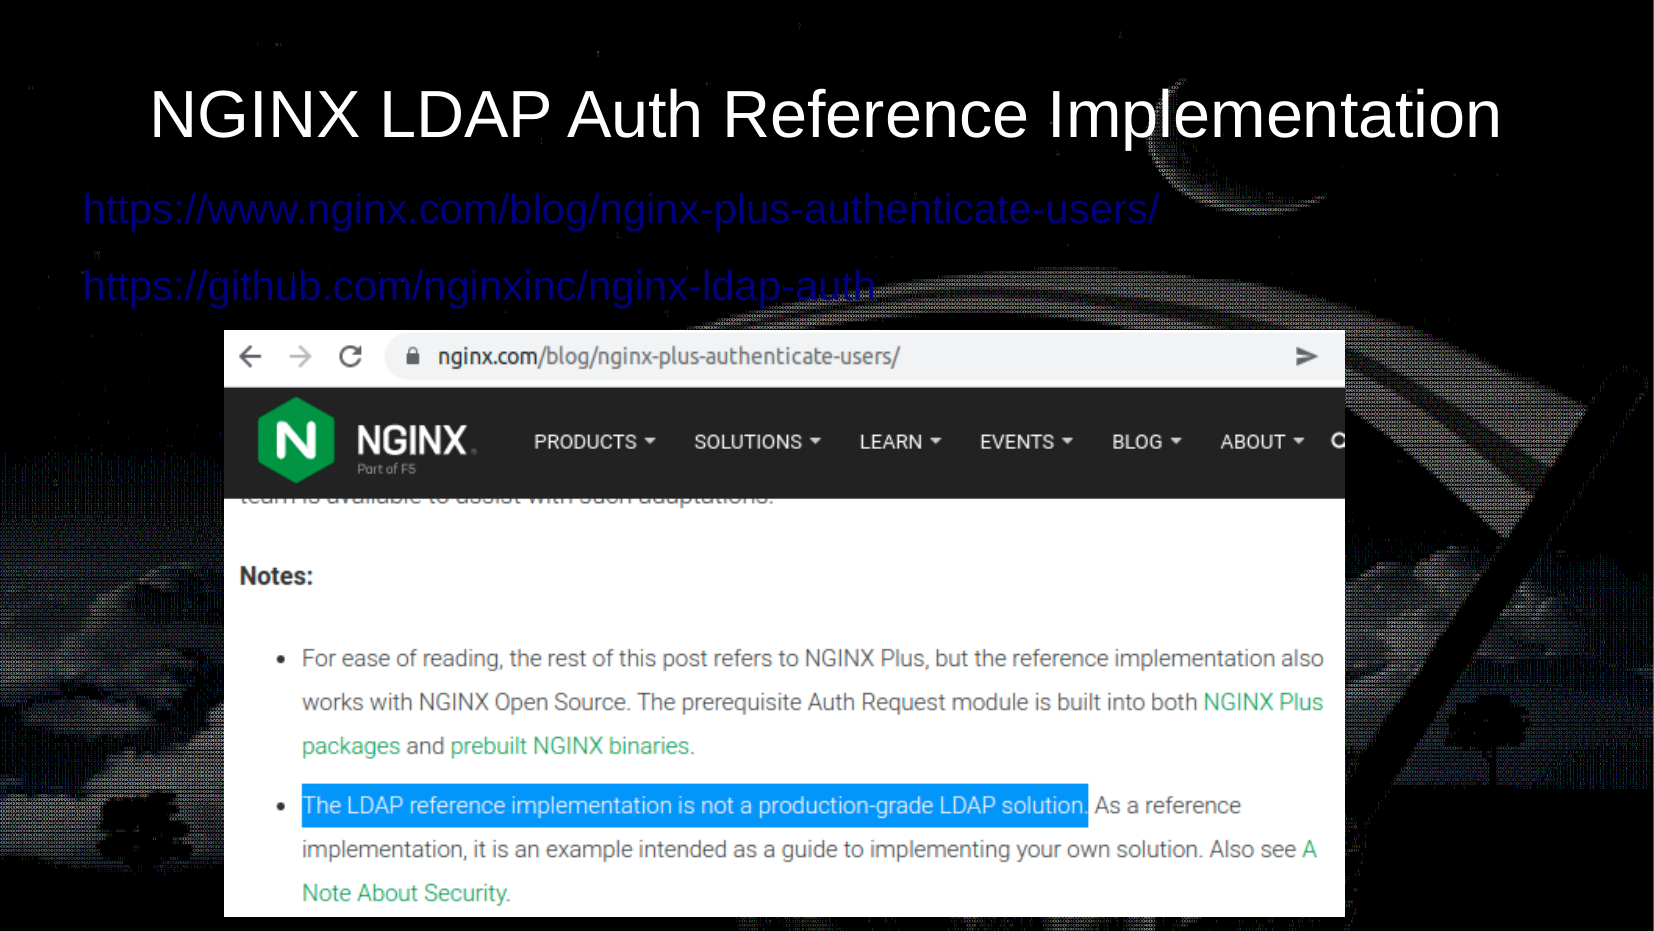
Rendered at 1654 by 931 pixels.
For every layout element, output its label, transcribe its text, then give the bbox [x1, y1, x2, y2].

list https://www.nginx.com/blog/nginx-plus-authenticate-users/ https://github.com/nginxinc/nginx-ldap-auth [82, 110, 1571, 650]
picture [0, 0, 1654, 931]
list [82, 650, 224, 758]
title NGINX LDAP Auth Reference Implementation [82, 37, 1571, 110]
list [1345, 650, 1571, 758]
